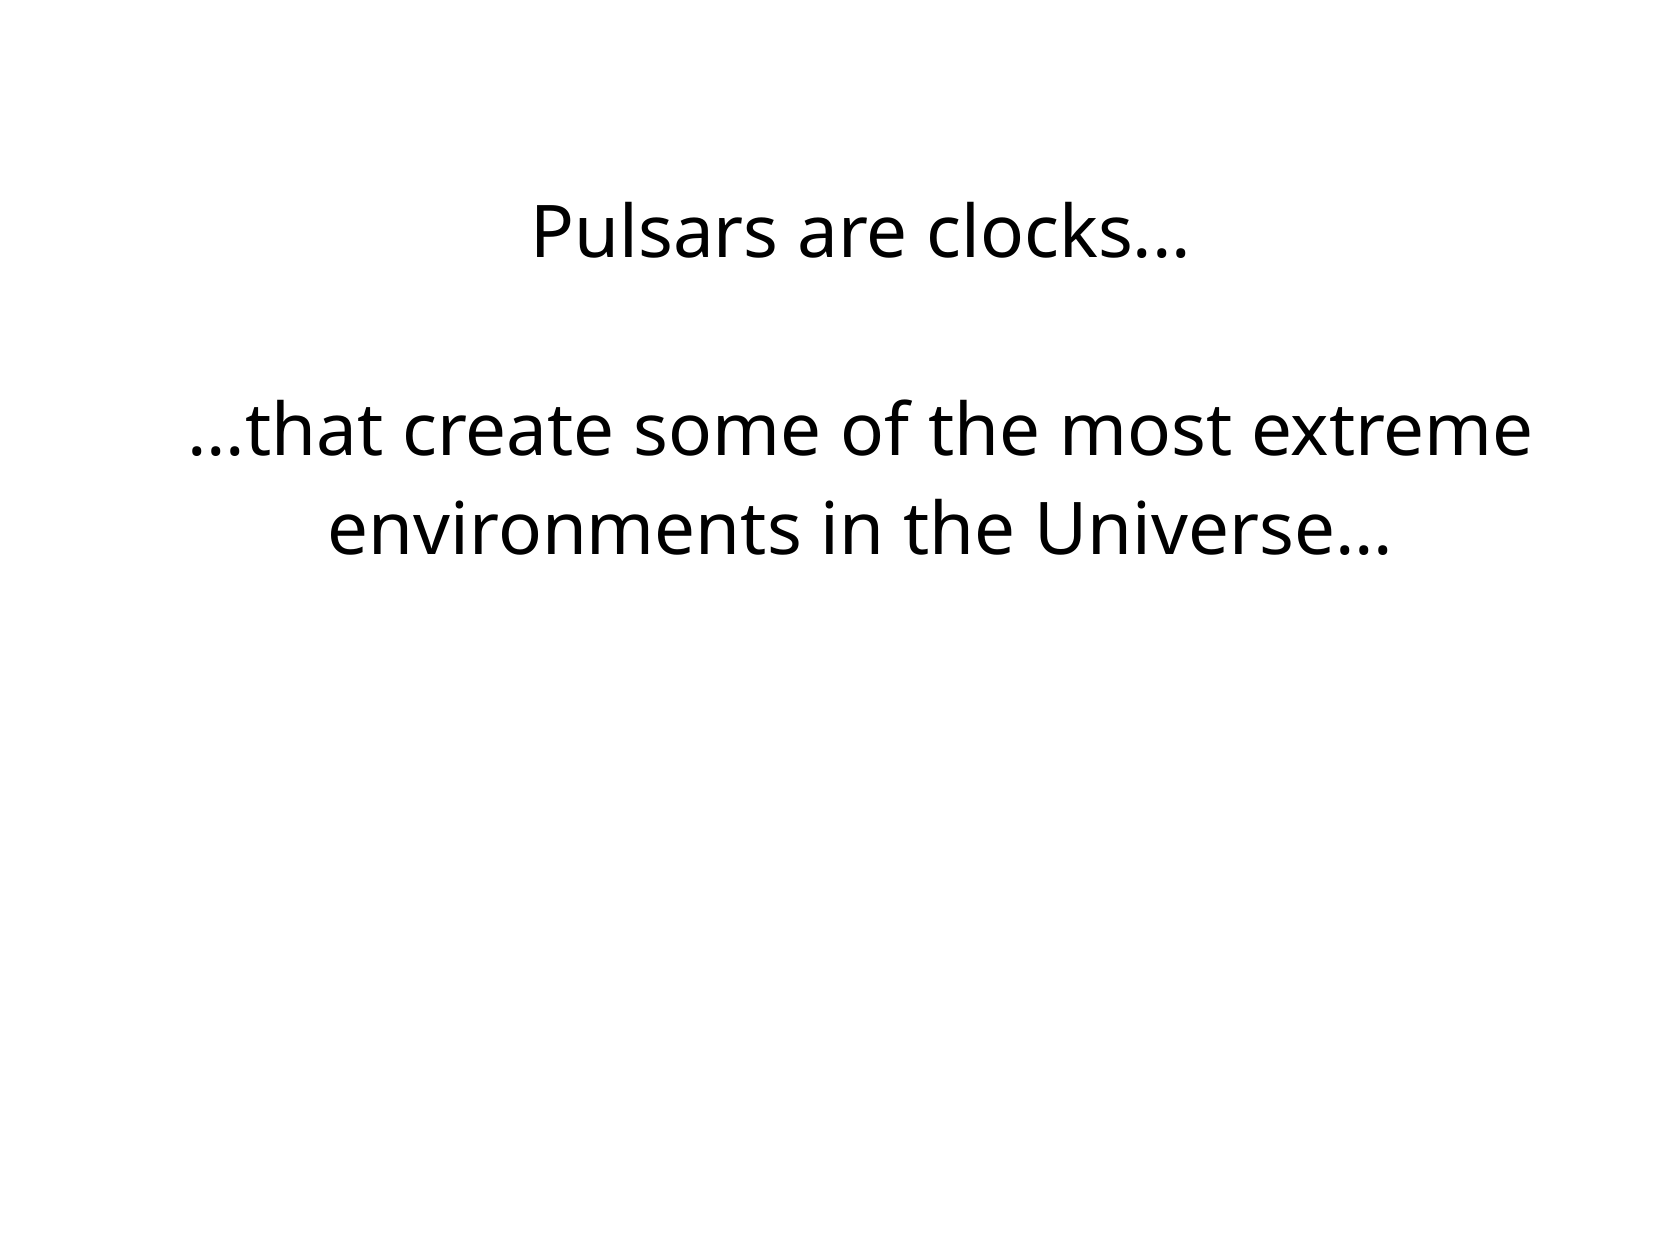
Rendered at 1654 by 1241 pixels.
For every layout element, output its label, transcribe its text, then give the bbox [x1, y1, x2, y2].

list Pulsars are clocks... ...that create some of the most extreme environments in the Universe... ...which makes them natural laboratories for studying fundamental physics [82, 180, 1571, 1010]
